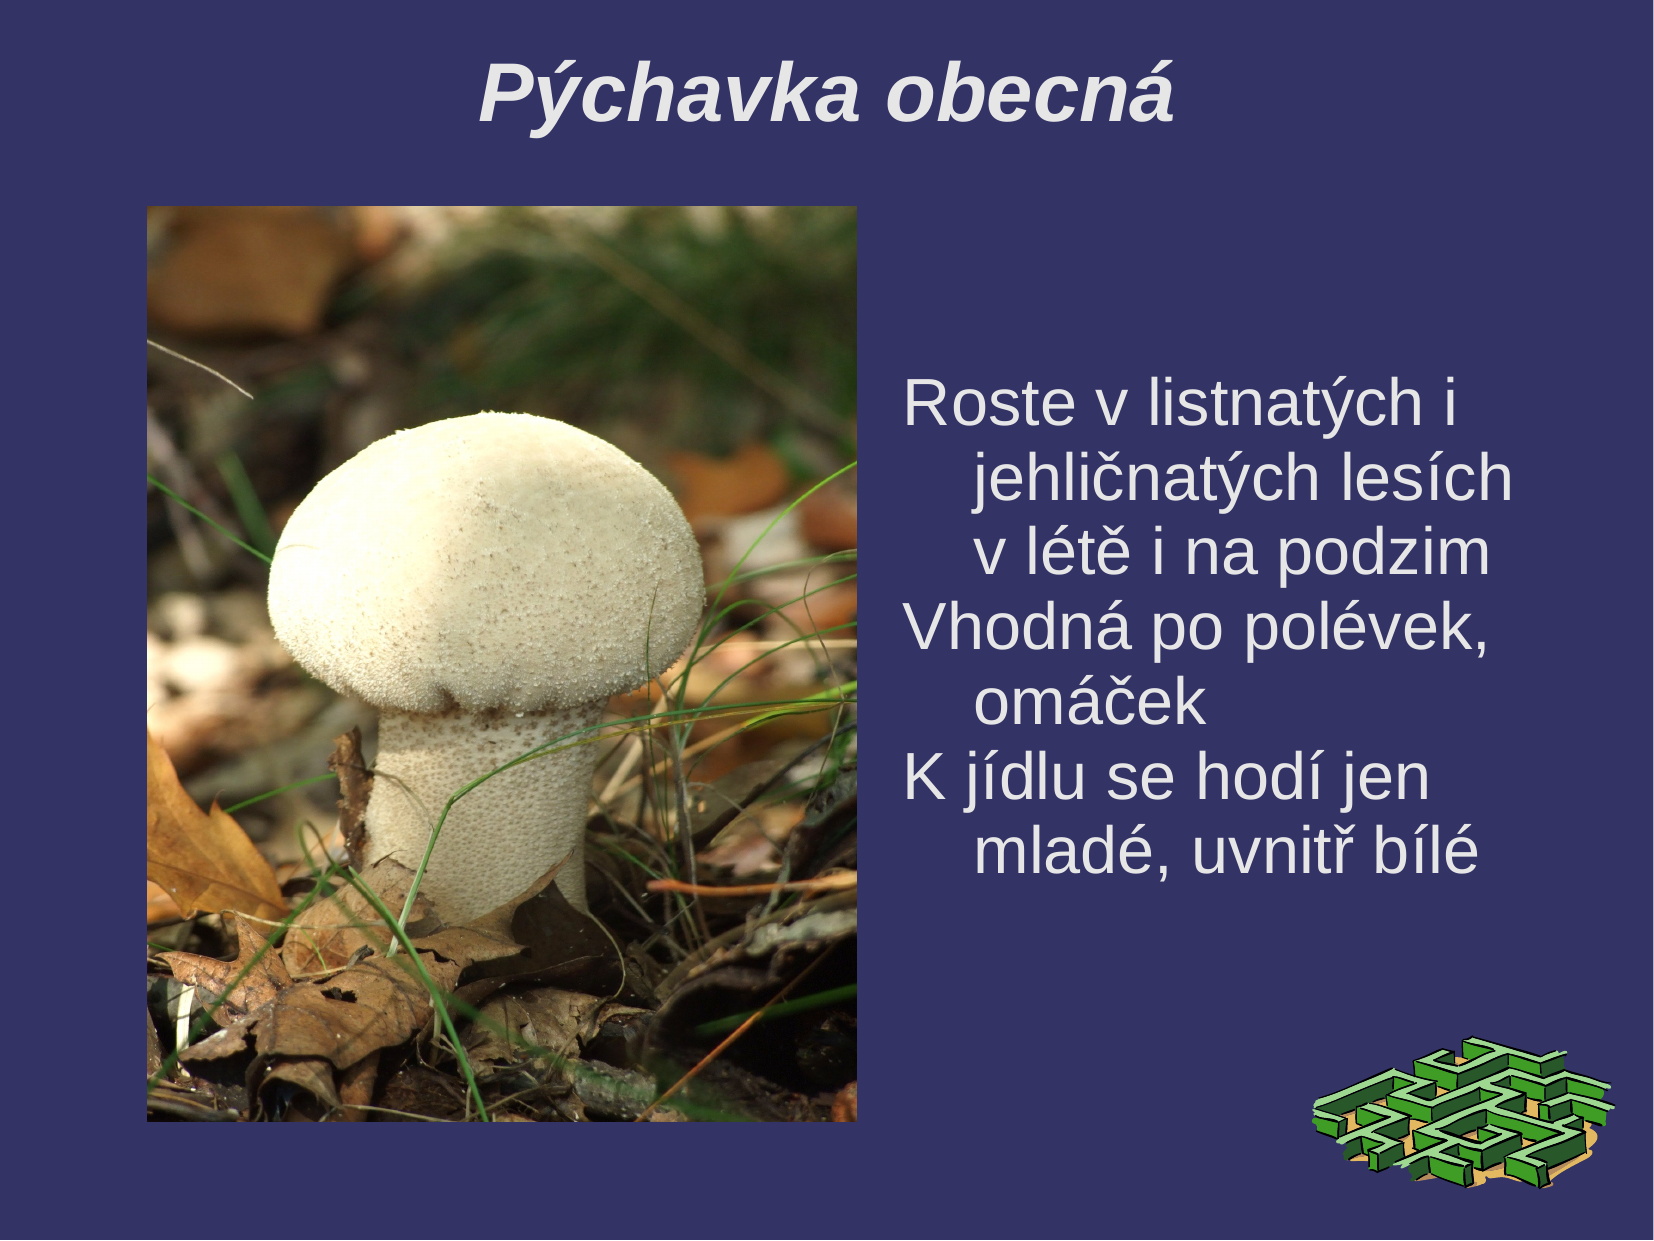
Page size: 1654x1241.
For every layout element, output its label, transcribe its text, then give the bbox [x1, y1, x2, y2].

list Roste v listnatých i jehličnatých lesích v létě i na podzim Vhodná po polévek, omáček K jídlu se hodí jen mladé, uvnitř bílé [891, 364, 1570, 1147]
picture [147, 206, 857, 1123]
title Pýchavka obecná [121, 0, 1534, 187]
